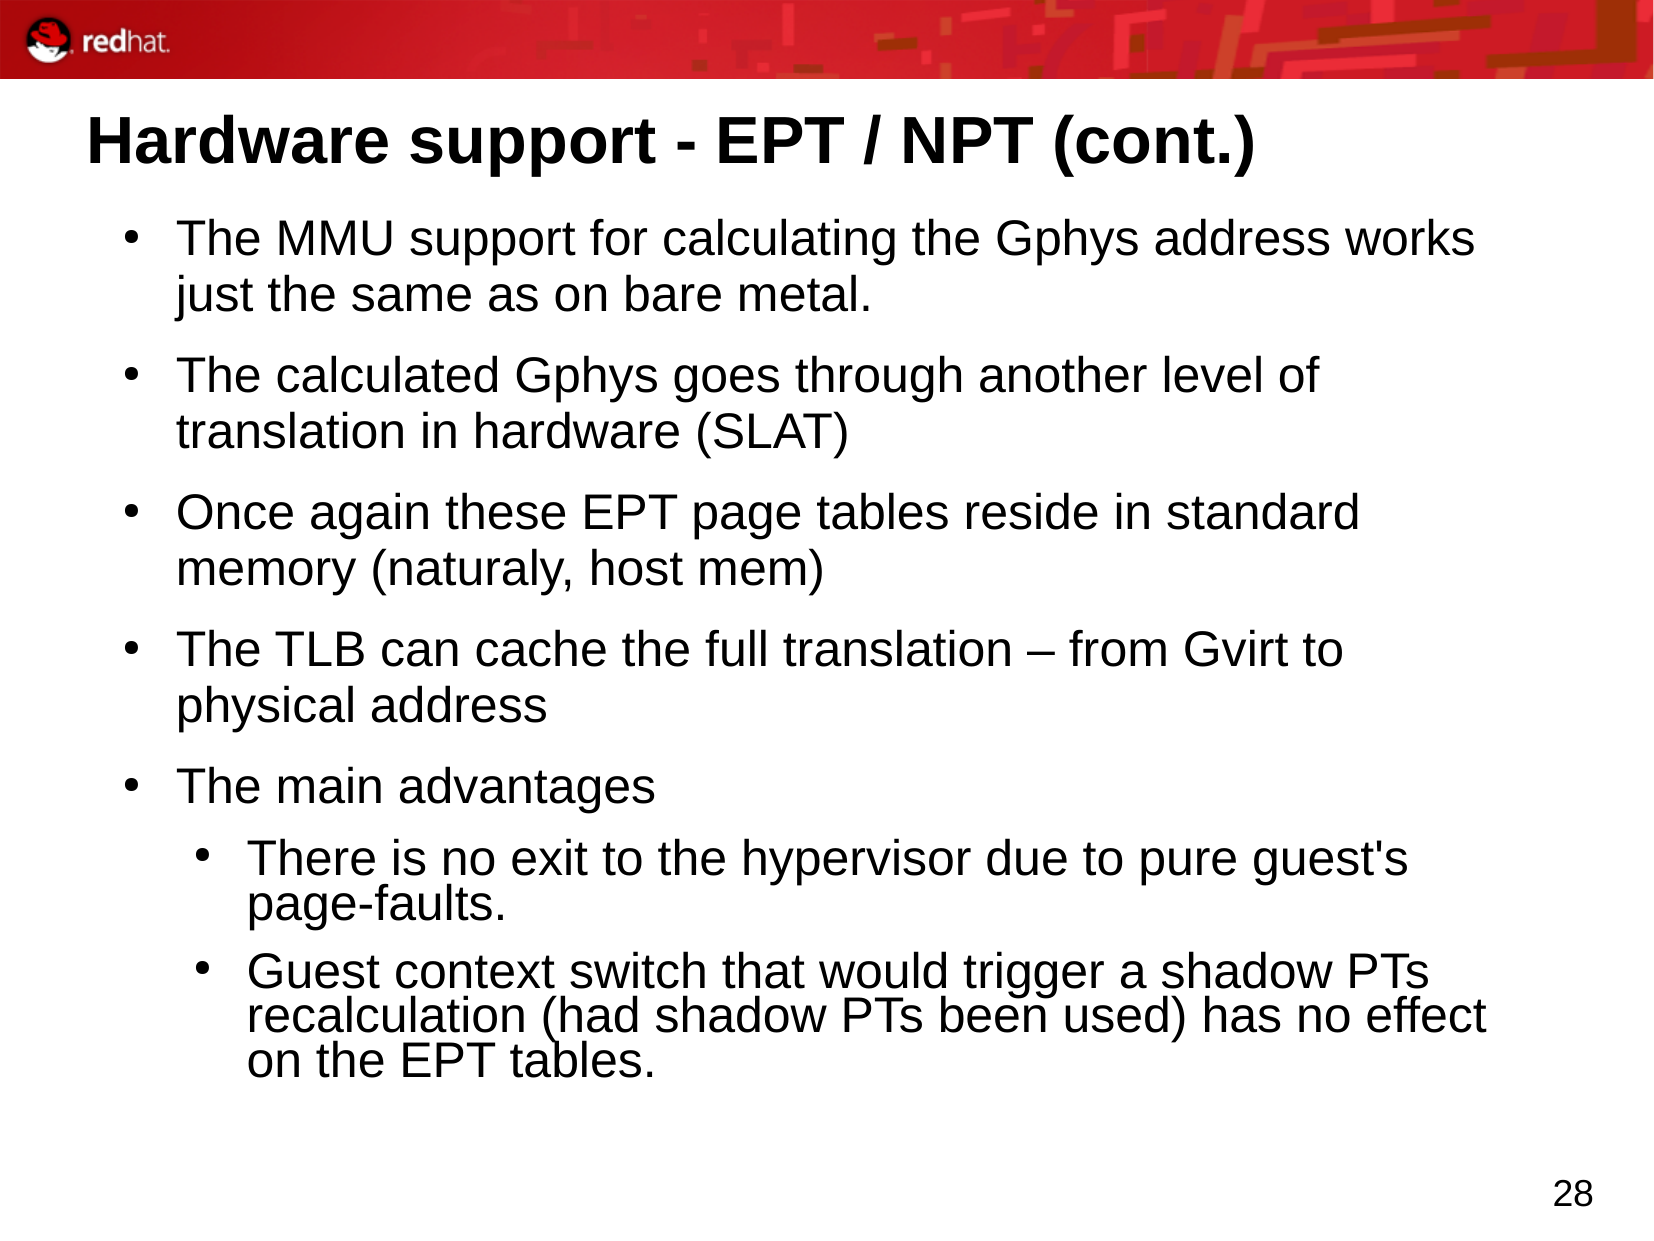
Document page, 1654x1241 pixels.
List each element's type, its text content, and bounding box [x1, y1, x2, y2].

picture [0, 0, 1654, 79]
list The MMU support for calculating the Gphys address works just the same as on bare metal. The calculated Gphys goes through another level of translation in hardware (SLAT) Once again these EPT page tables reside in standard memory (naturaly, host mem) The TLB can cache the full translation – from Gvirt to physical address The main advantages There is no exit to the hypervisor due to pure guest's page-faults. Guest context switch that would trigger a shadow PTs recalculation (had shadow PTs been used) has no effect on the EPT tables. [105, 210, 1531, 1087]
title Hardware support - EPT / NPT (cont.) [86, 93, 1576, 196]
